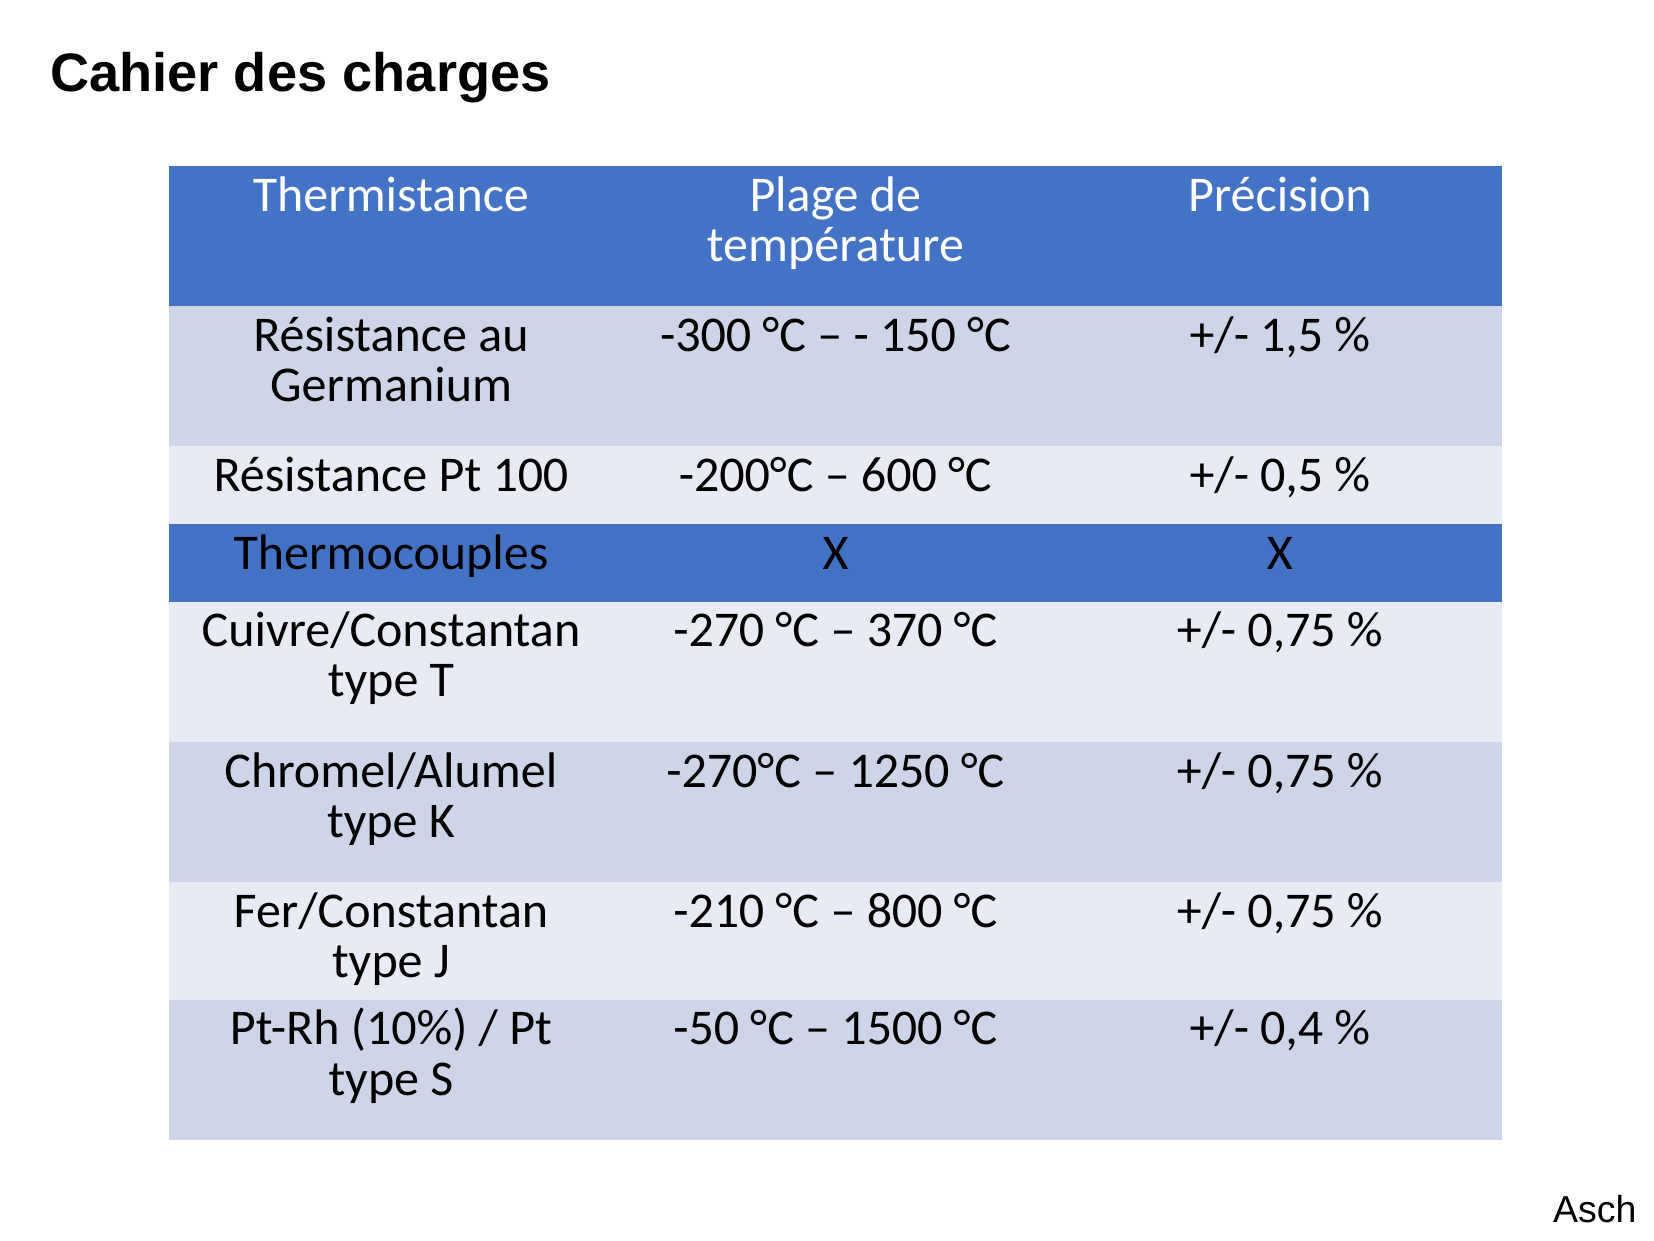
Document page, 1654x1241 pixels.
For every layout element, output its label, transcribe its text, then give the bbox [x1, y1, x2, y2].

table_header Plage de température [613, 166, 1058, 306]
table_cell +/- 0,75 % [1058, 882, 1502, 1000]
table_cell Chromel/Alumel type K [169, 742, 613, 882]
table_cell Fer/Constantan type J [169, 882, 613, 1000]
table_cell +/- 0,5 % [1058, 446, 1502, 524]
text_box Cahier des charges [35, 35, 721, 113]
table_cell -270°C – 1250 °C [613, 742, 1058, 882]
table_cell +/- 0,4 % [1058, 1000, 1502, 1140]
table_cell +/- 1,5 % [1058, 306, 1502, 446]
table_cell X [613, 524, 1058, 602]
table_cell Thermocouples [169, 524, 613, 602]
table_cell Cuivre/Constantan type T [169, 602, 613, 742]
table_cell X [1058, 524, 1502, 602]
text_box Asch [1169, 1181, 1654, 1238]
table_cell Résistance Pt 100 [169, 446, 613, 524]
table_cell +/- 0,75 % [1058, 602, 1502, 742]
table_header Précision [1058, 166, 1502, 306]
table_cell -50 °C – 1500 °C [613, 1000, 1058, 1140]
table_header Thermistance [169, 166, 613, 306]
table_cell Résistance au Germanium [169, 306, 613, 446]
table_cell -210 °C – 800 °C [613, 882, 1058, 1000]
table_cell +/- 0,75 % [1058, 742, 1502, 882]
table_cell -270 °C – 370 °C [613, 602, 1058, 742]
table_cell Pt-Rh (10%) / Pt type S [169, 1000, 613, 1140]
table_cell -300 °C – - 150 °C [613, 306, 1058, 446]
table_cell -200°C – 600 °C [613, 446, 1058, 524]
